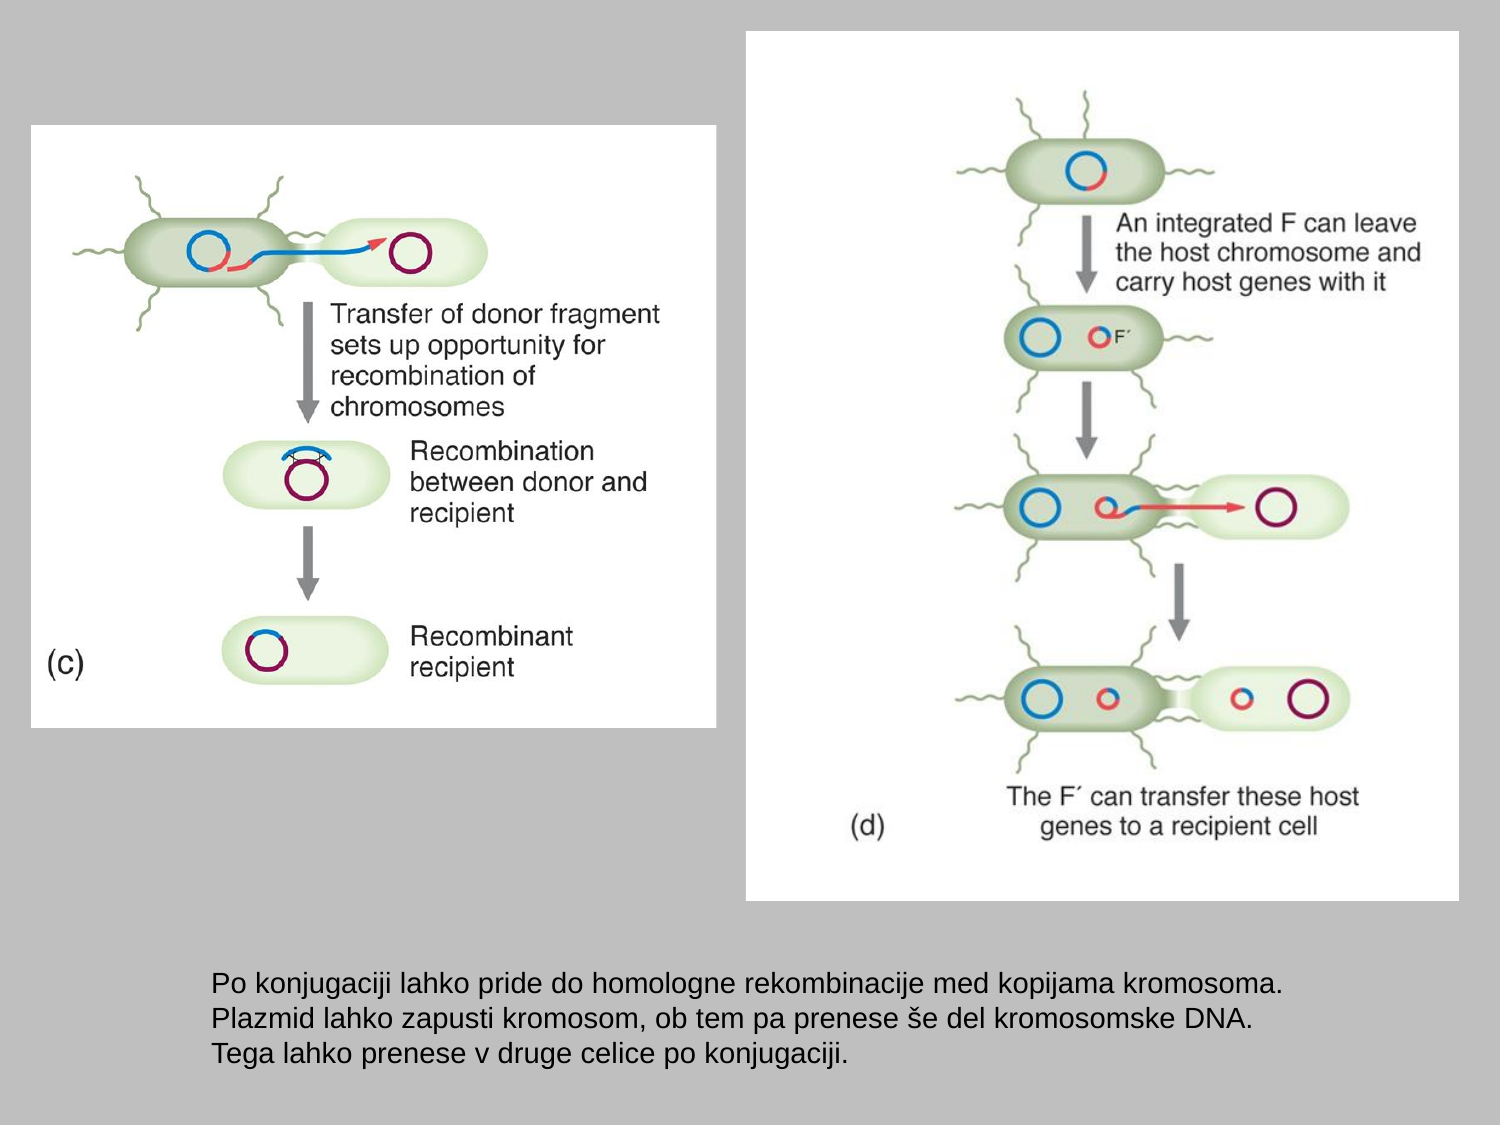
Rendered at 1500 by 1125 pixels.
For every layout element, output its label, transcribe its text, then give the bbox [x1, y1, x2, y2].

picture [31, 125, 717, 728]
picture [745, 31, 1459, 904]
text_box Po konjugaciji lahko pride do homologne rekombinacije med kopijama kromosoma. Plazmid lahko zapusti kromosom, ob tem pa prenese še del kromosomske DNA. Tega lahko prenese v druge celice po konjugaciji. [196, 956, 1301, 1077]
